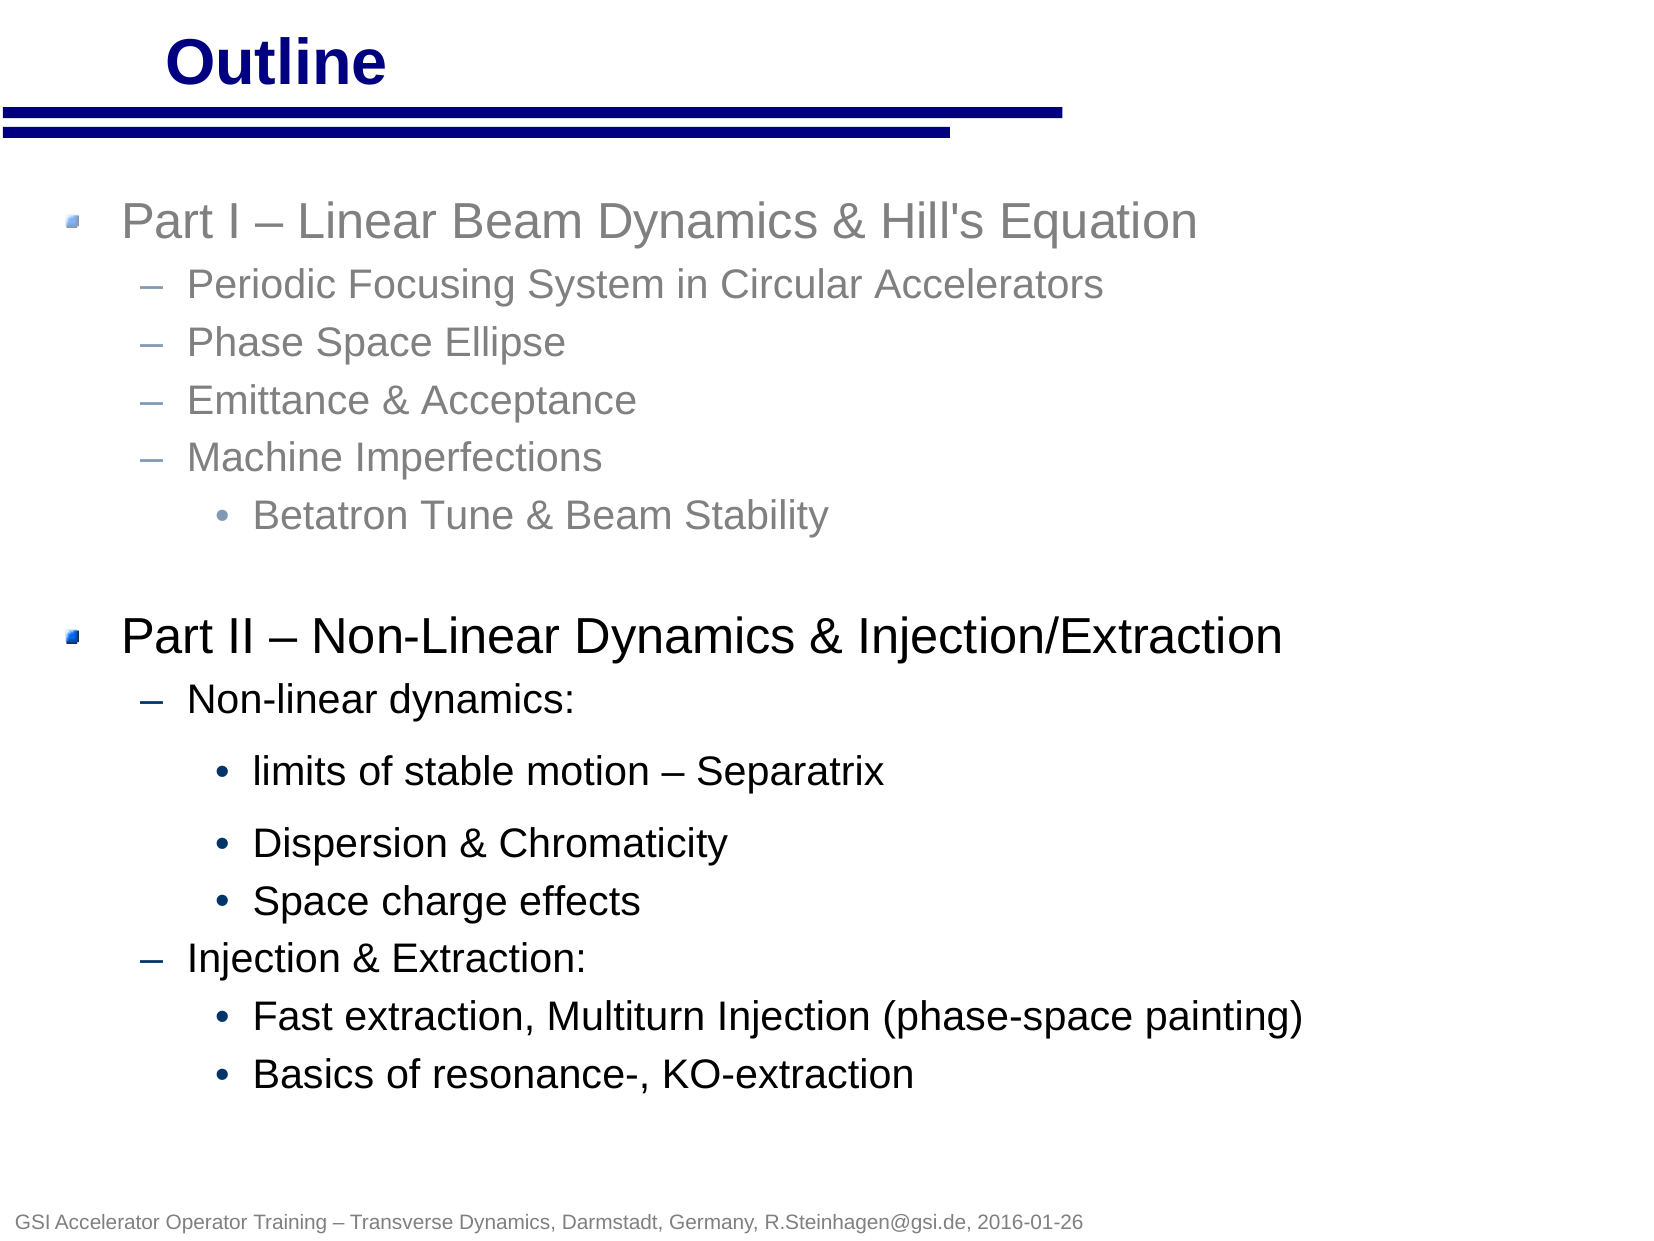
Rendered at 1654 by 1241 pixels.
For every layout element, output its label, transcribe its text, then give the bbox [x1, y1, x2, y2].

title Outline [165, 0, 1323, 124]
list Part I – Linear Beam Dynamics & Hill's Equation Periodic Focusing System in Circular Accelerators Phase Space Ellipse Emittance & Acceptance Machine Imperfections Betatron Tune & Beam Stability Part II – Non-Linear Dynamics & Injection/Extraction Non-linear dynamics: limits of stable motion – Separatrix Dispersion & Chromaticity Space charge effects Injection & Extraction: Fast extraction, Multiturn Injection (phase-space painting) Basics of resonance-, KO-extraction [65, 192, 1628, 1205]
text_box [35, 153, 1571, 567]
